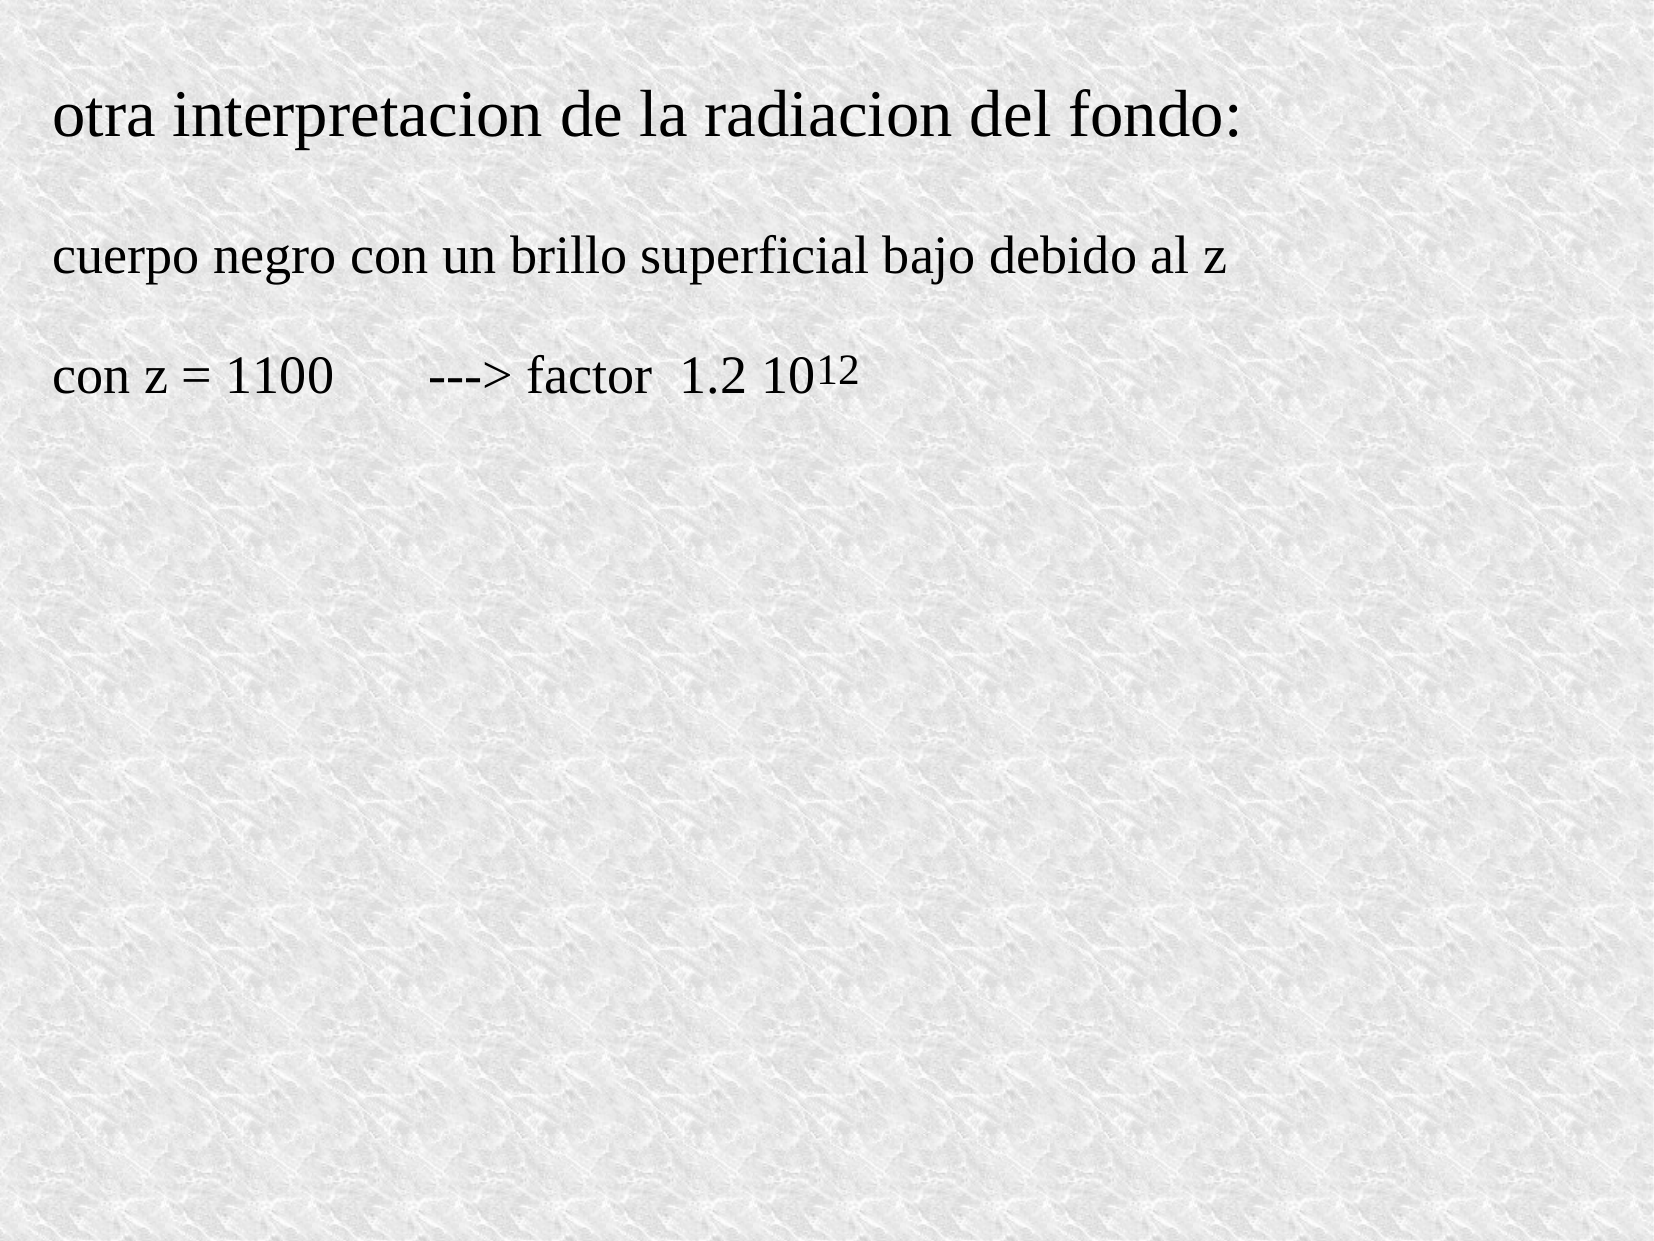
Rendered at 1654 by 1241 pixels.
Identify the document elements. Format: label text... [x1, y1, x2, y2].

text_box otra interpretacion de la radiacion del fondo: cuerpo negro con un brillo superficial bajo debido al z con z = 1100 ---> factor 1.2 1012 [37, 69, 1261, 510]
picture [0, 0, 1654, 1241]
